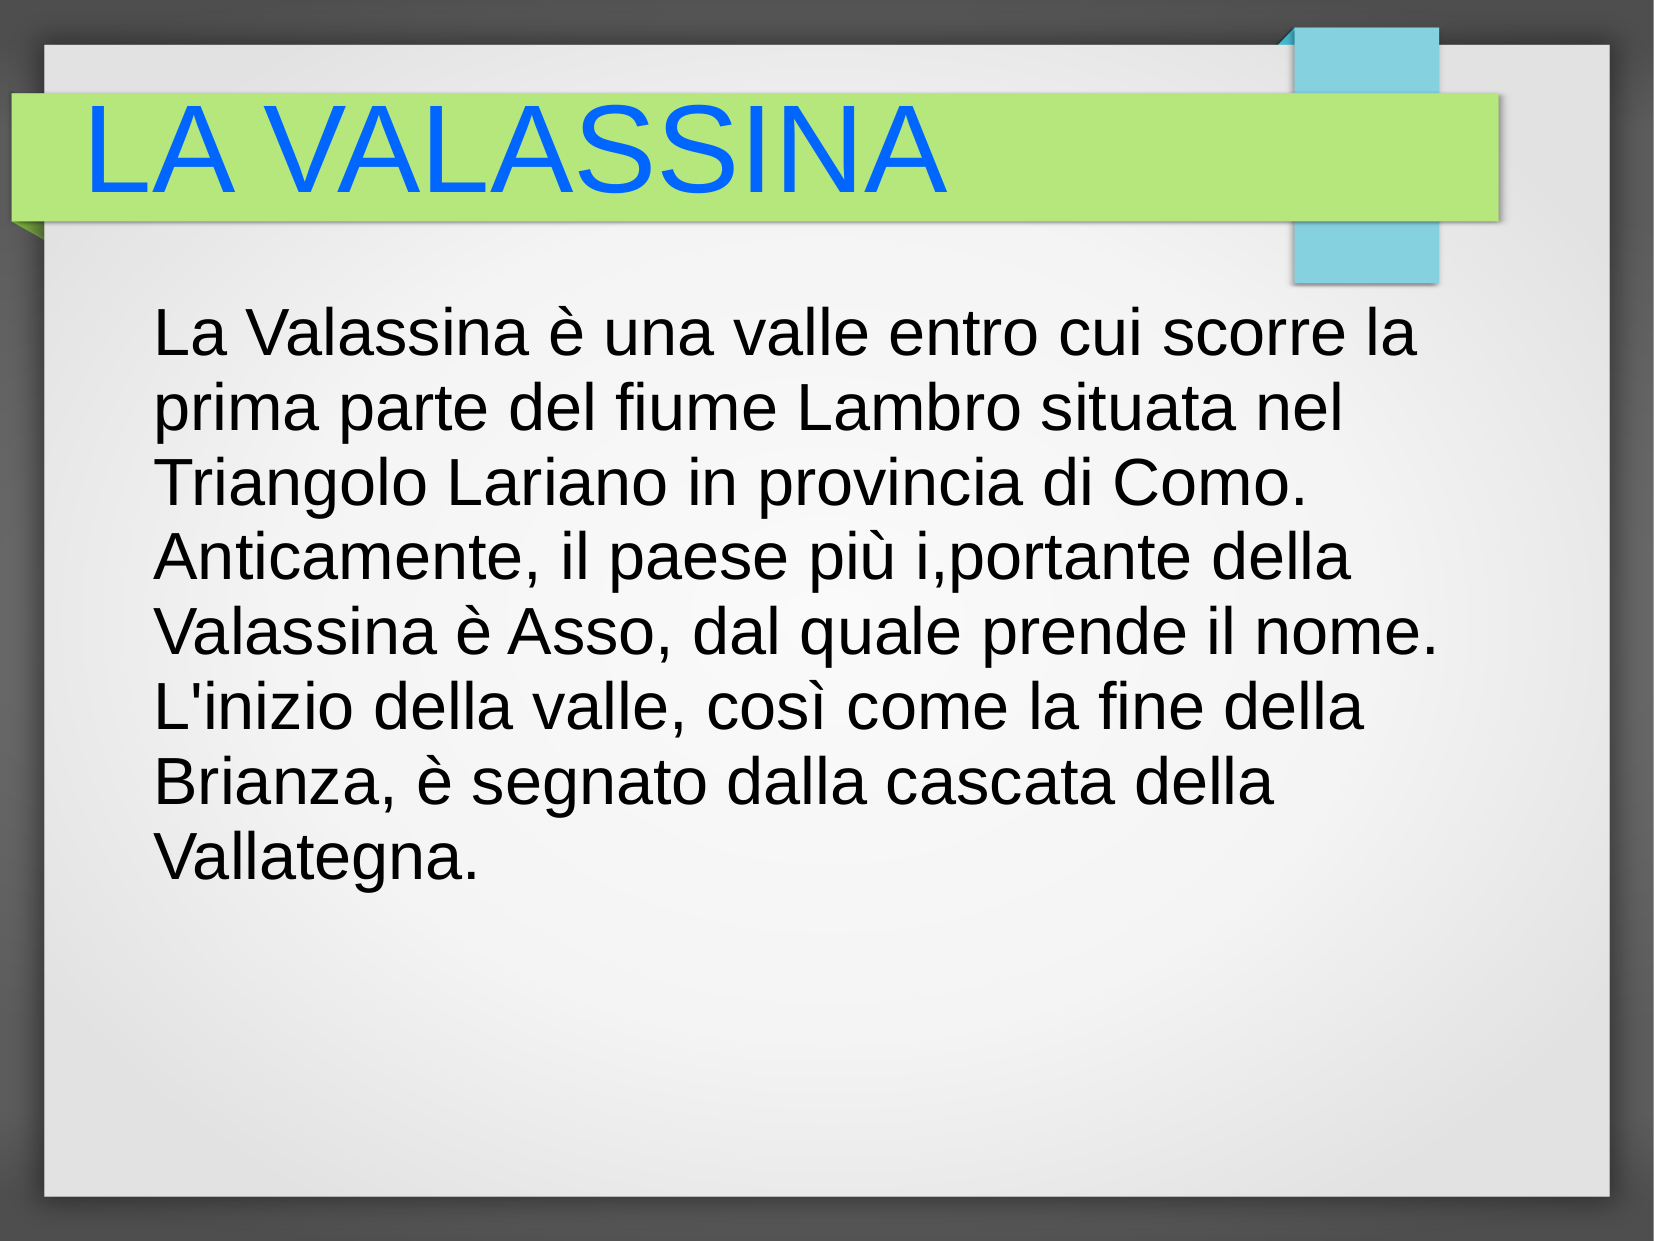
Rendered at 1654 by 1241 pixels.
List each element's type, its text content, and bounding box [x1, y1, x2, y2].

list La Valassina è una valle entro cui scorre la prima parte del fiume Lambro situata nel Triangolo Lariano in provincia di Como. Anticamente, il paese più i,portante della Valassina è Asso, dal quale prende il nome. L'inizio della valle, così come la fine della Brianza, è segnato dalla cascata della Vallategna. [82, 295, 1571, 1015]
title LA VALASSINA [82, 47, 1571, 252]
picture [0, 0, 1654, 1241]
